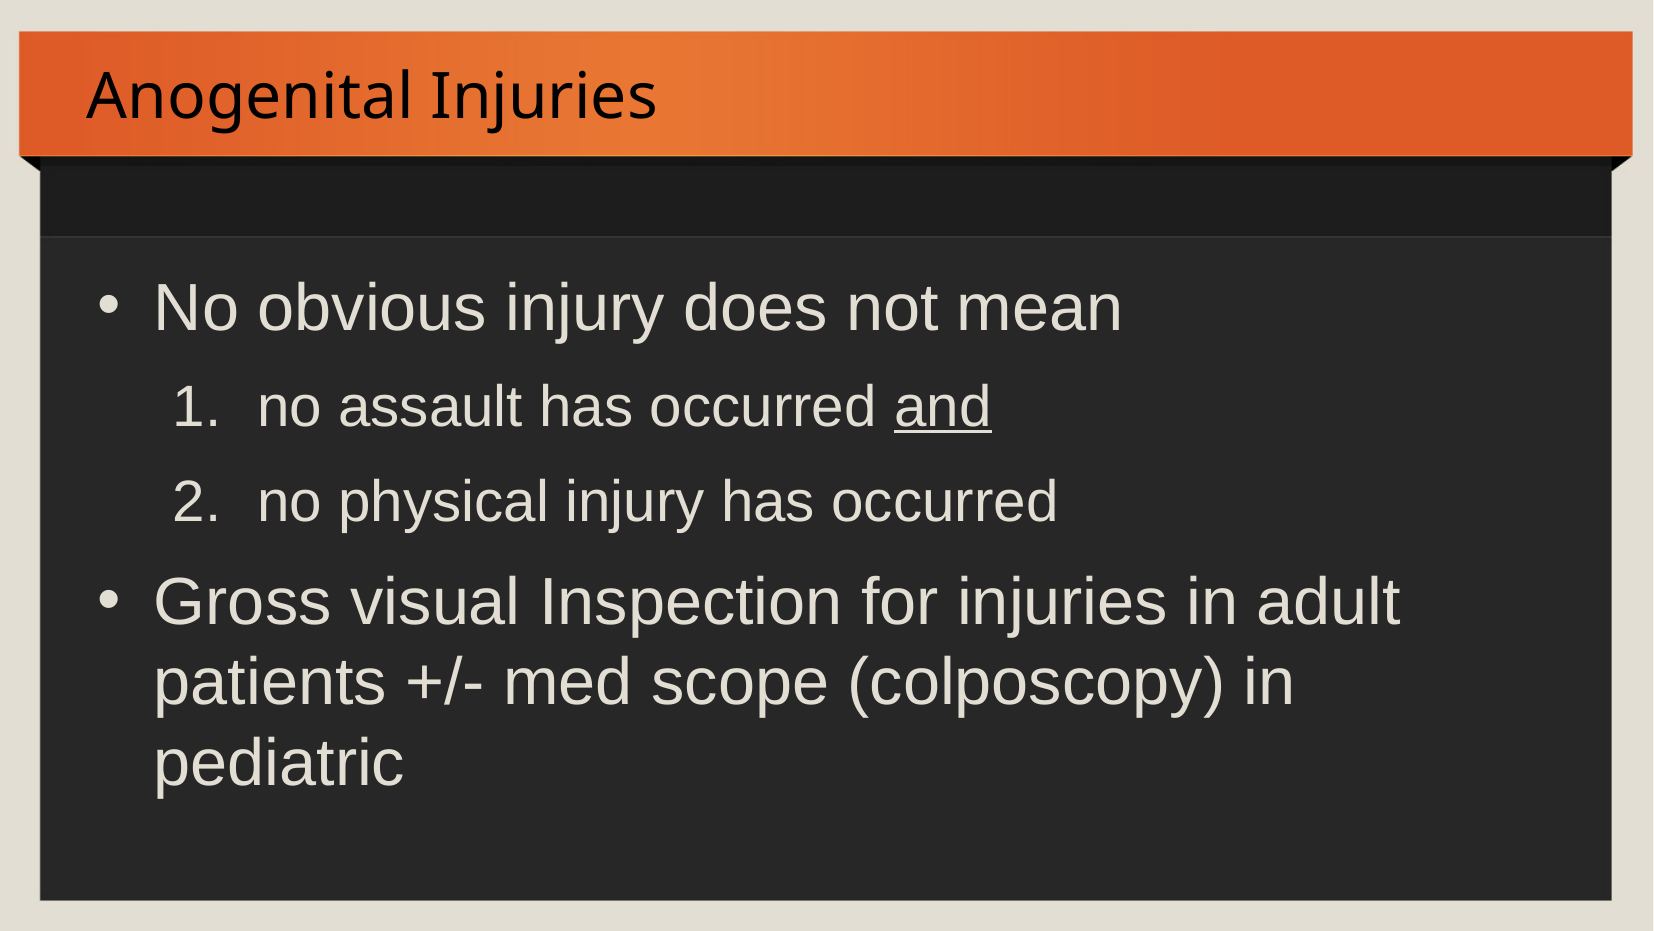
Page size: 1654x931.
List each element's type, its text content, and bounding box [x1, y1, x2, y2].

title Anogenital Injuries [71, 46, 1597, 140]
list No obvious injury does not mean no assault has occurred and no physical injury has occurred Gross visual Inspection for injuries in adult patients +/- med scope (colposcopy) in pediatric [82, 255, 1571, 831]
picture [0, 0, 1654, 931]
